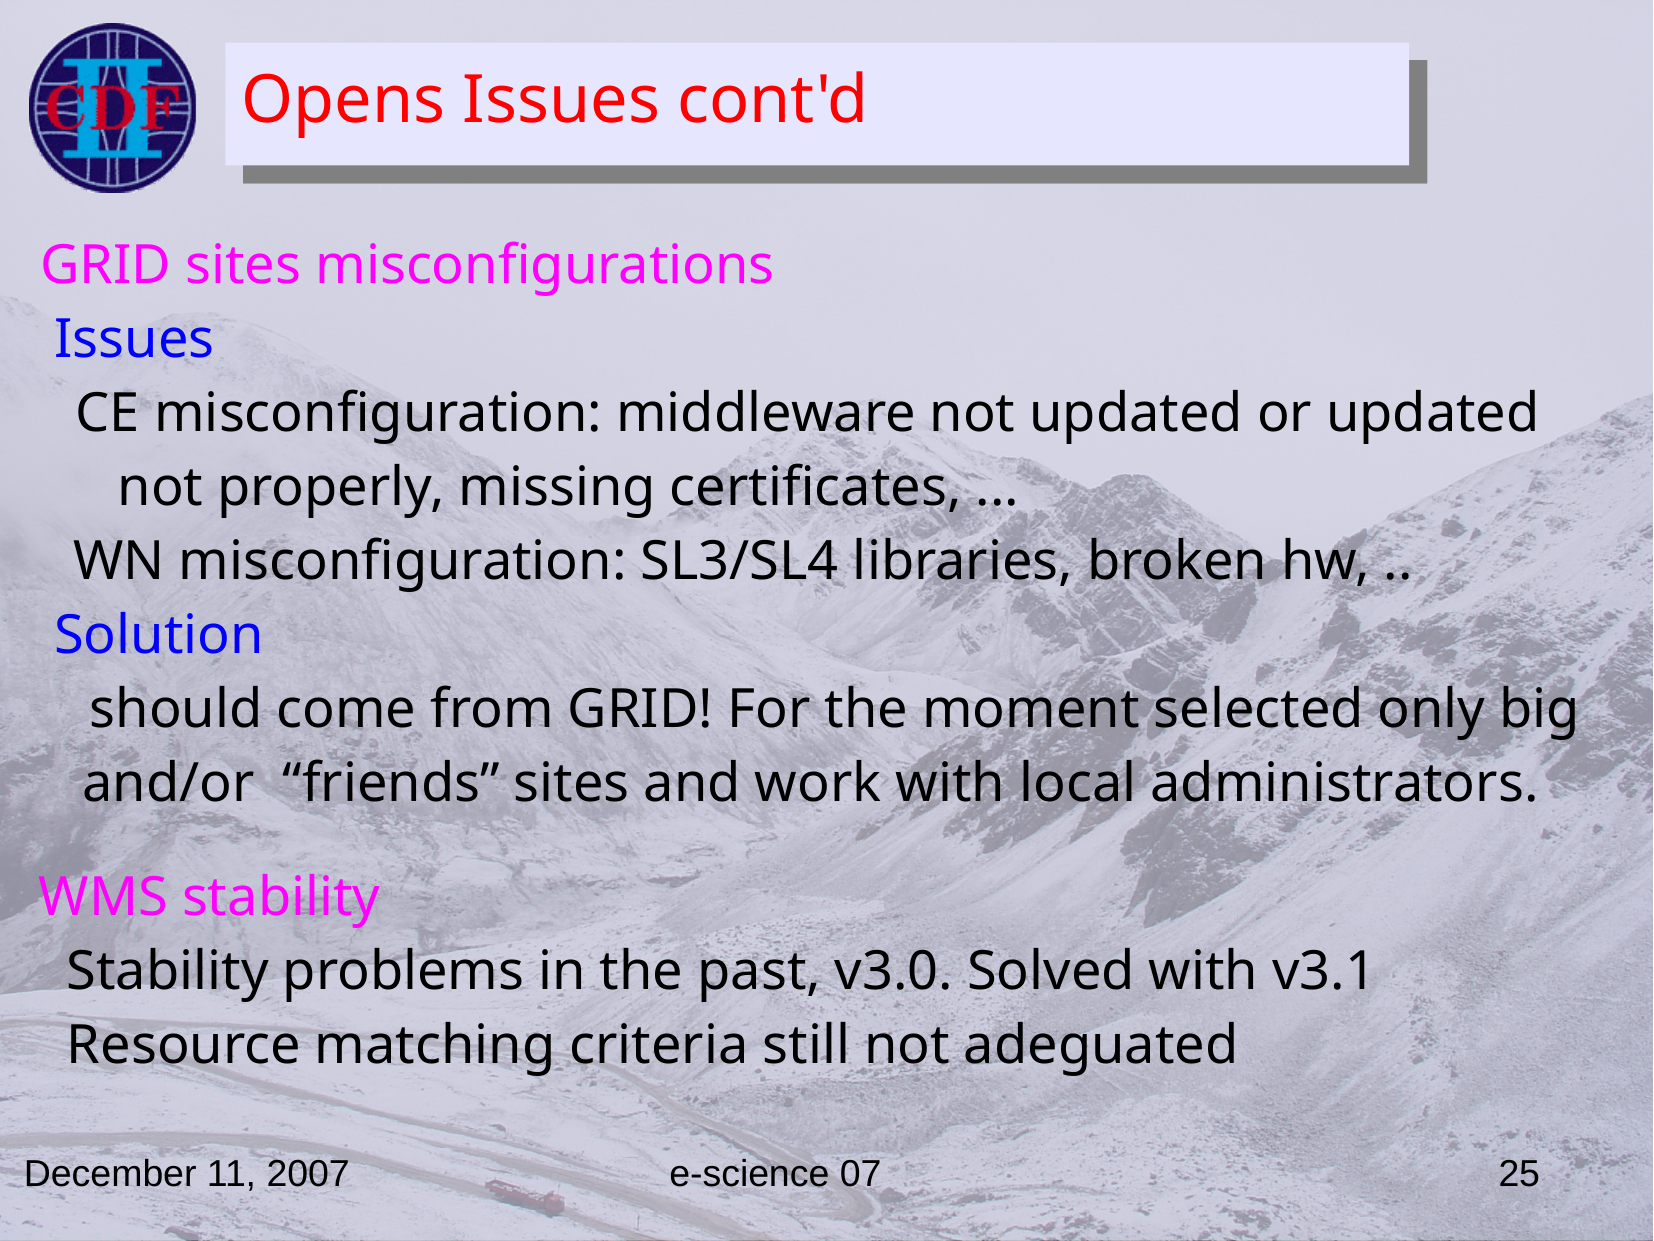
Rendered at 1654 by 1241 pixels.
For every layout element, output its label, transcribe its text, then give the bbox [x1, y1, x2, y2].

text_box Opens Issues cont'd [225, 42, 1410, 166]
text_box e-science 07 [655, 1155, 896, 1229]
text_box [0, 0, 1653, 1241]
text_box WMS stability Stability problems in the past, v3.0. Solved with v3.1 Resource matching criteria still not adeguated [23, 850, 1634, 1155]
text_box December 11, 2007 [11, 1144, 362, 1229]
text_box GRID sites misconfigurations Issues CE misconfiguration: middleware not updated or updated not properly, missing certificates, ... WN misconfiguration: SL3/SL4 libraries, broken hw, .. Solution should come from GRID! For the moment selected only big and/or “friends” sites and work with local administrators. [25, 217, 1653, 837]
picture [29, 23, 198, 193]
text_box <number> [1483, 1145, 1653, 1229]
